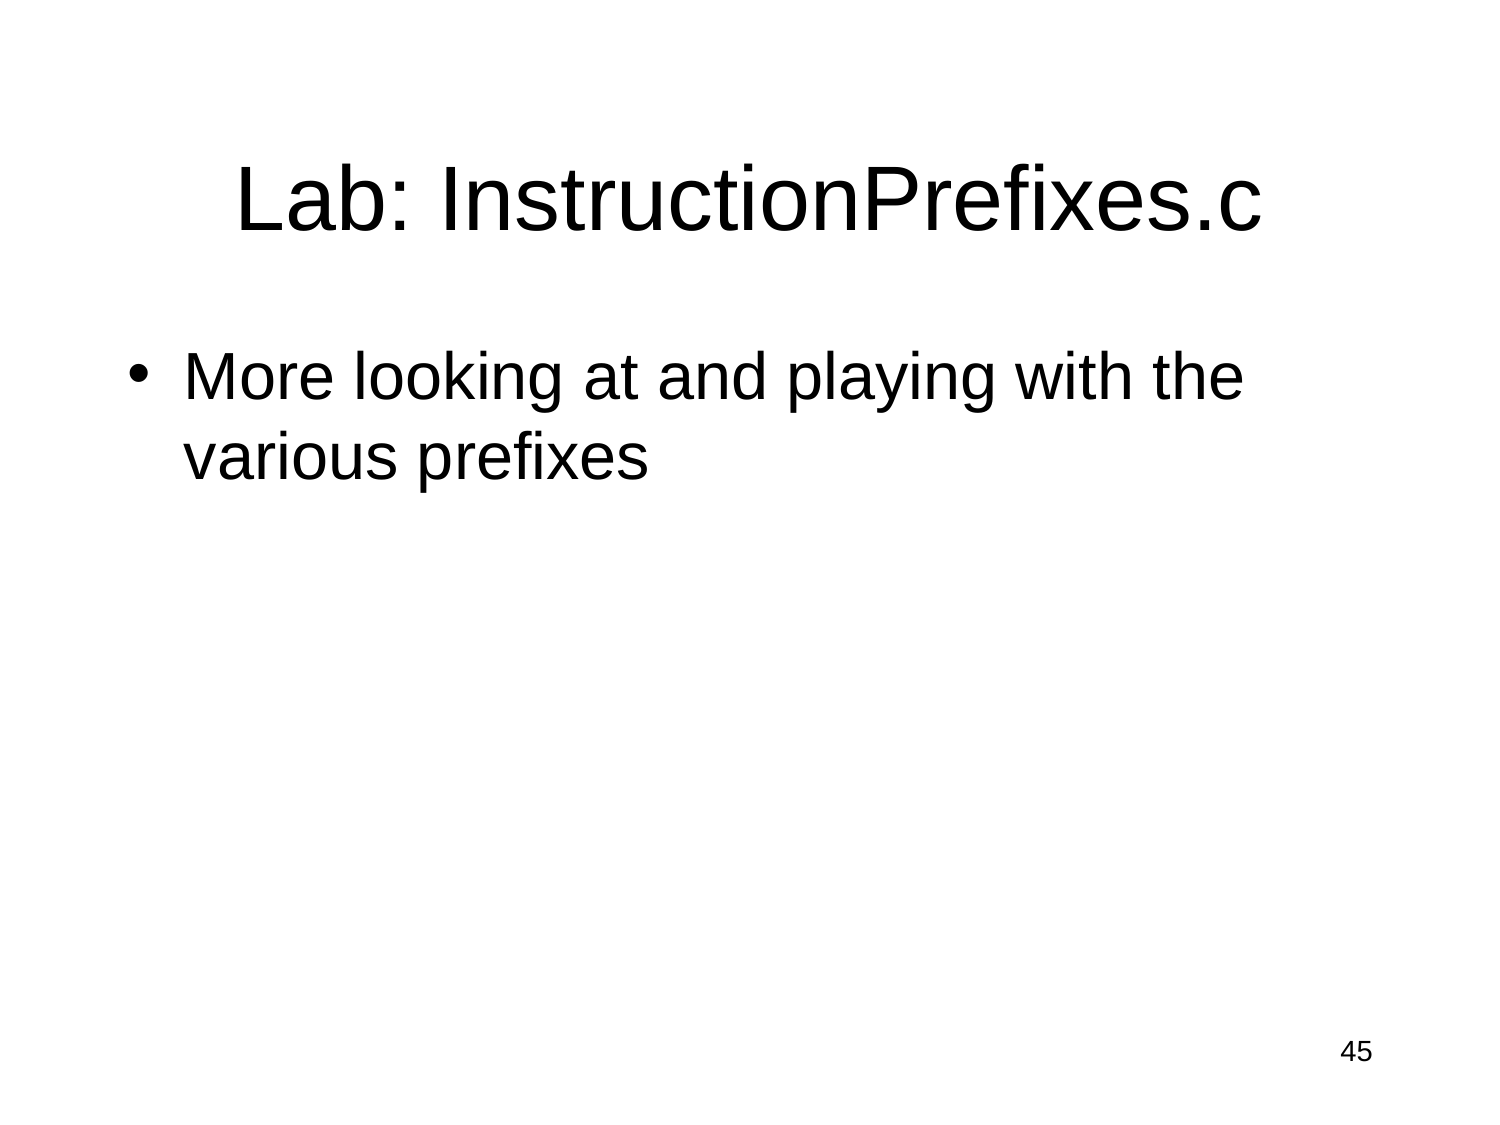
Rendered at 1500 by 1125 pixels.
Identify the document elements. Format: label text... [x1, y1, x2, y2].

title Lab: InstructionPrefixes.c [112, 99, 1388, 288]
list More looking at and playing with the various prefixes [112, 324, 1388, 1001]
text_box <number> [1074, 1025, 1388, 1101]
